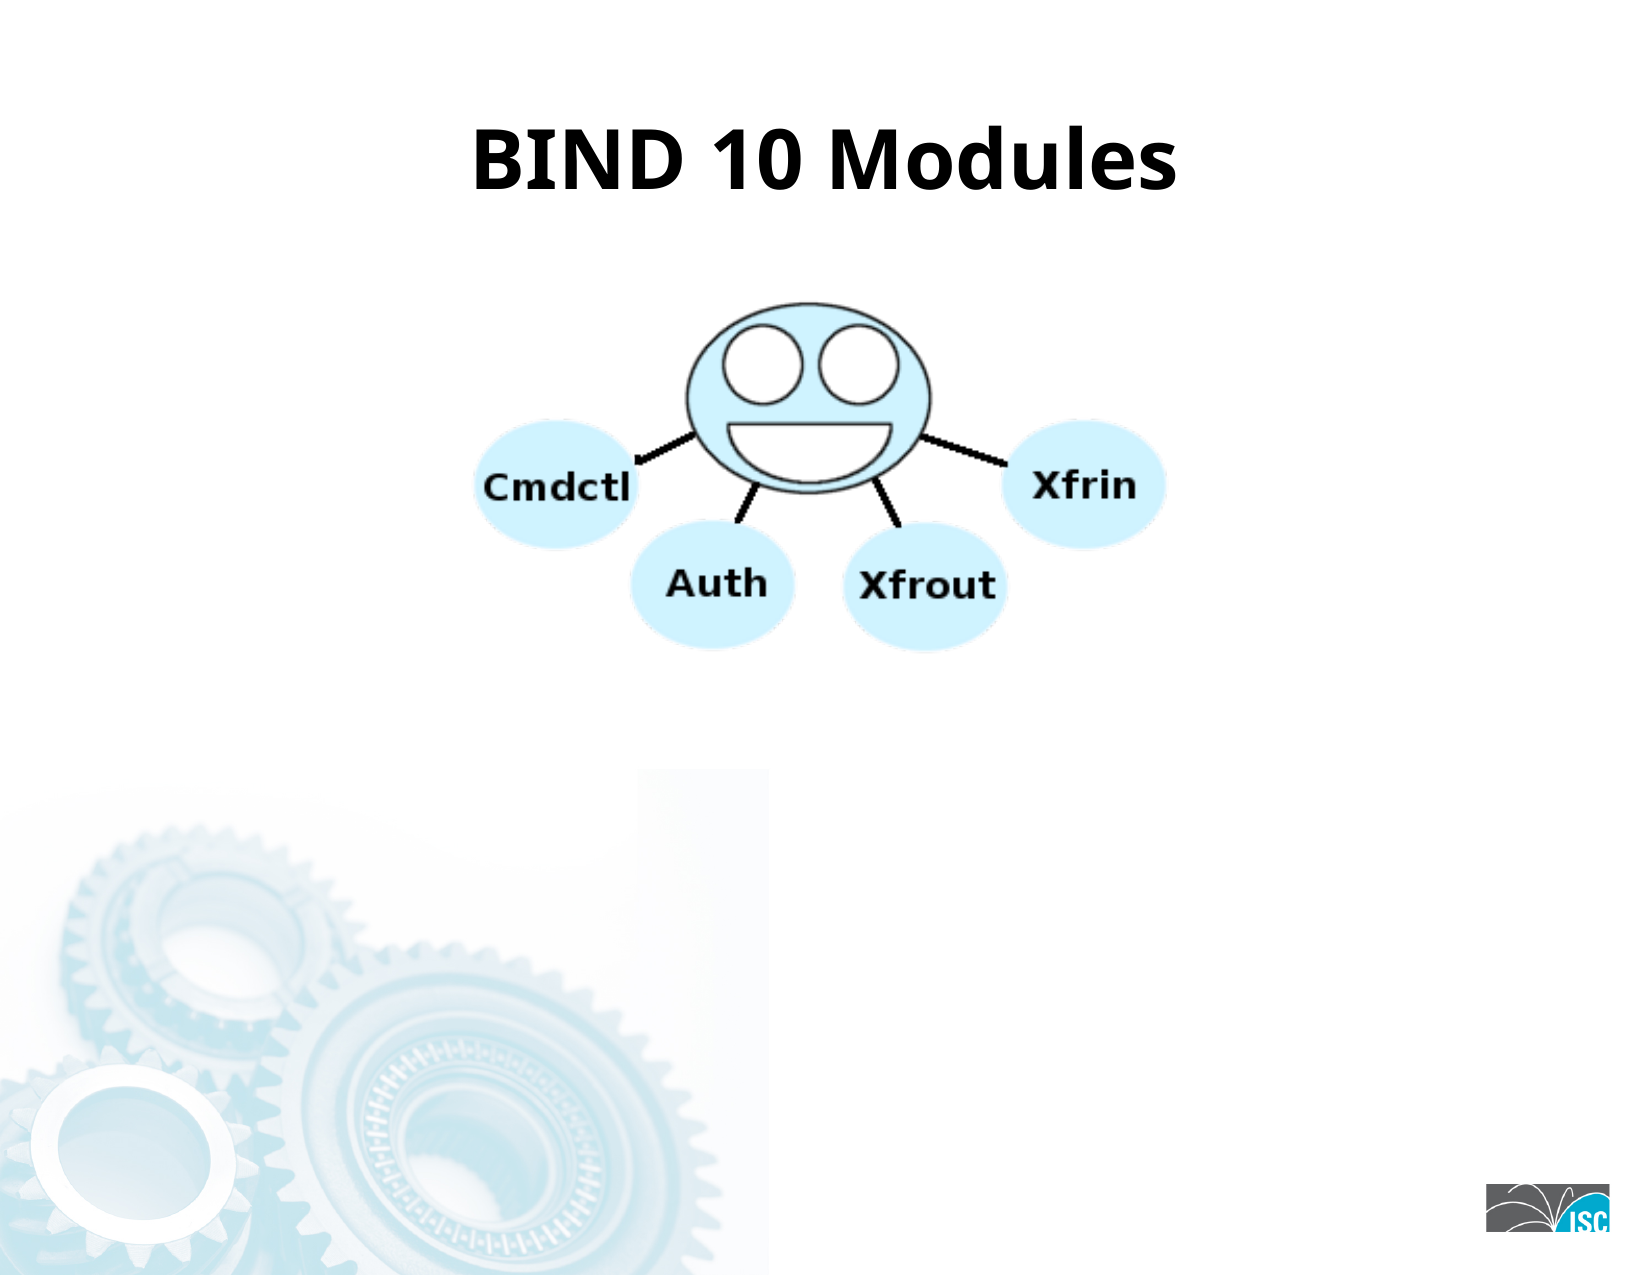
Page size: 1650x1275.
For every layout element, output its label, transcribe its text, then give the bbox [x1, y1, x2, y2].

picture [0, 0, 1650, 1275]
title BIND 10 Modules [82, 35, 1568, 280]
